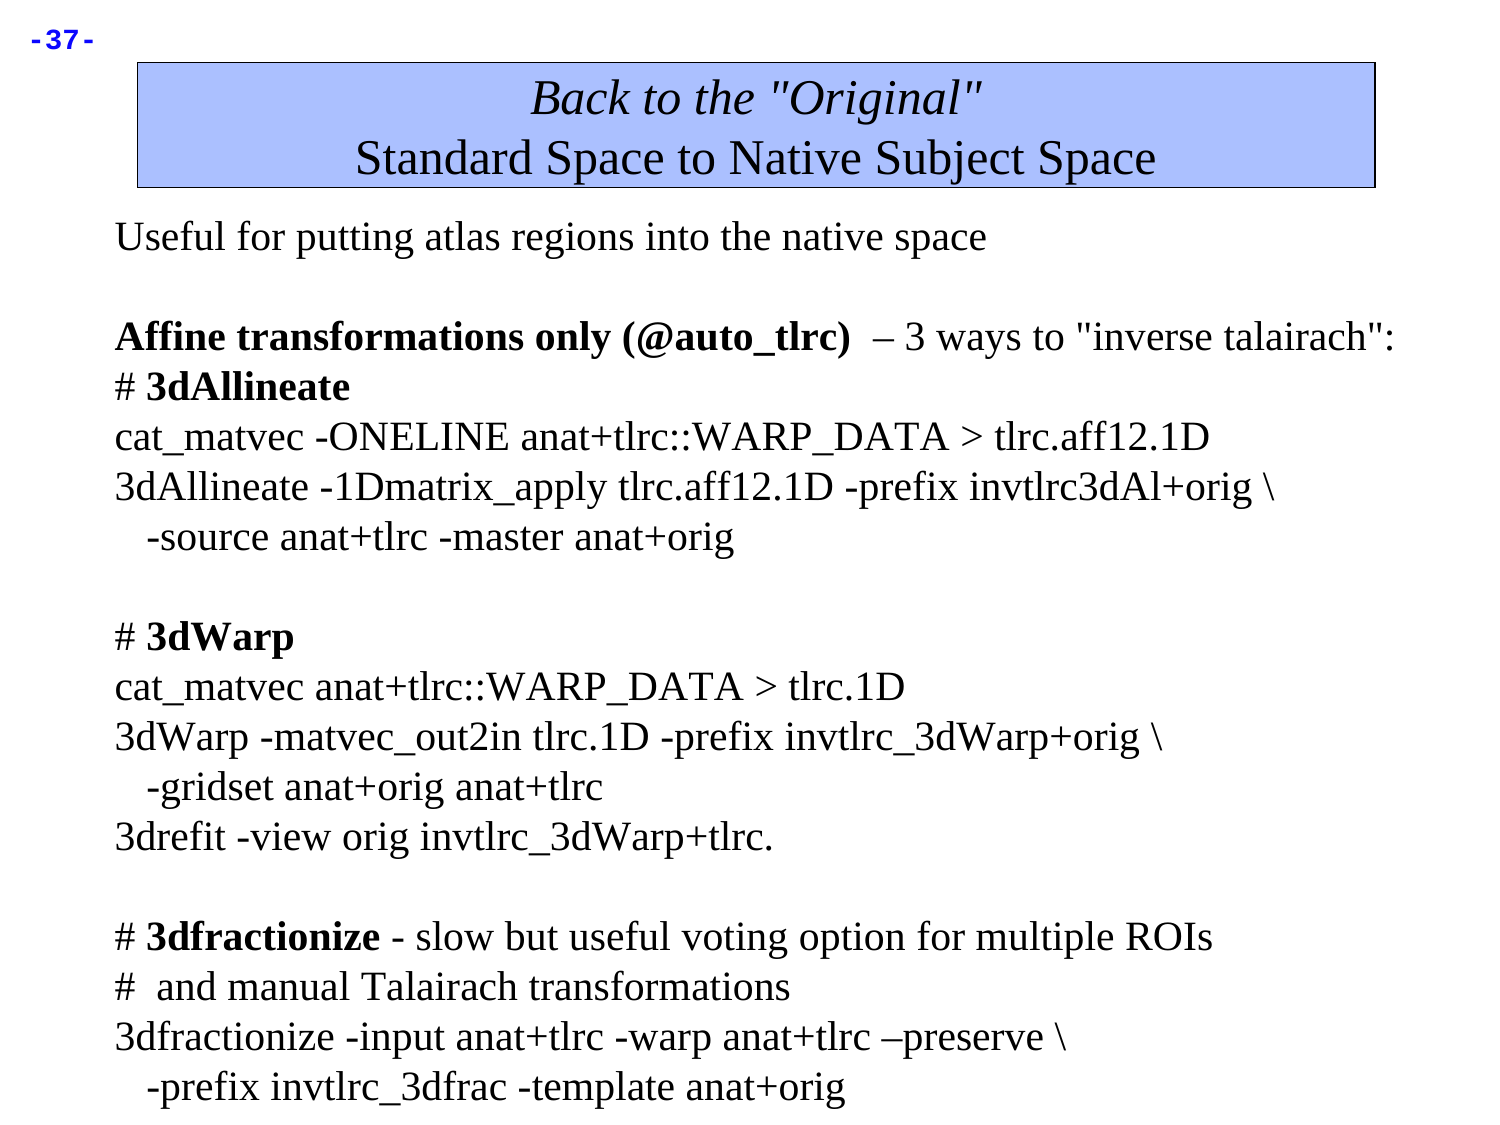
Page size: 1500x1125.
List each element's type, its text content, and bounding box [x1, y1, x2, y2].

text_box Useful for putting atlas regions into the native space Affine transformations only (@auto_tlrc) – 3 ways to "inverse talairach": # 3dAllineate cat_matvec -ONELINE anat+tlrc::WARP_DATA > tlrc.aff12.1D 3dAllineate -1Dmatrix_apply tlrc.aff12.1D -prefix invtlrc3dAl+orig \ -source anat+tlrc -master anat+orig # 3dWarp cat_matvec anat+tlrc::WARP_DATA > tlrc.1D 3dWarp -matvec_out2in tlrc.1D -prefix invtlrc_3dWarp+orig \ -gridset anat+orig anat+tlrc 3drefit -view orig invtlrc_3dWarp+tlrc. # 3dfractionize - slow but useful voting option for multiple ROIs # and manual Talairach transformations 3dfractionize -input anat+tlrc -warp anat+tlrc –preserve \ -prefix invtlrc_3dfrac -template anat+orig [99, 200, 1438, 1125]
title Back to the "Original" Standard Space to Native Subject Space [137, 62, 1375, 188]
